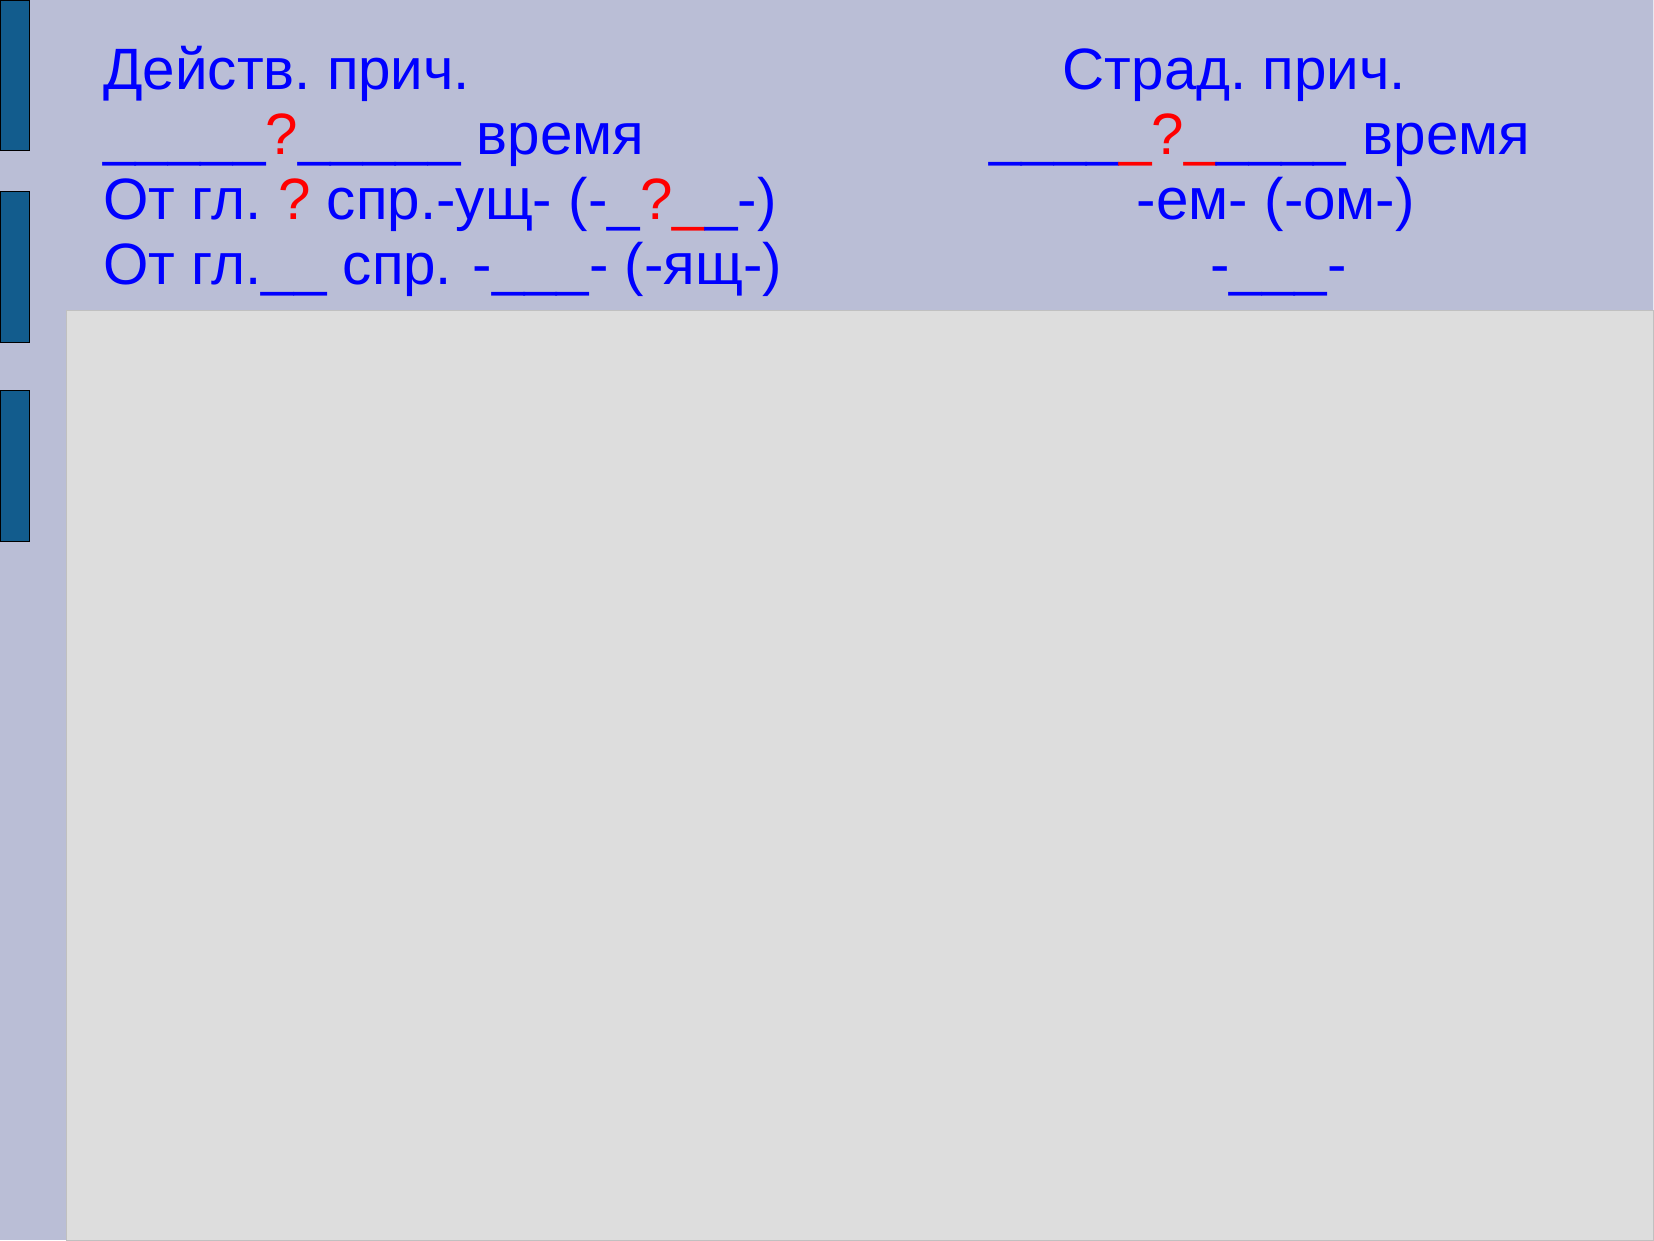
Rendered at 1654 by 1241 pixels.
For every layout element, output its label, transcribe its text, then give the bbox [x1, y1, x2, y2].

text_box Действ. прич. Страд. прич. _____?_____ время _____?_____ время От гл. ? спр.-ущ- (-_?__-) -ем- (-ом-) От гл.__ спр. -___- (-ящ-) -___- [88, 29, 1595, 316]
